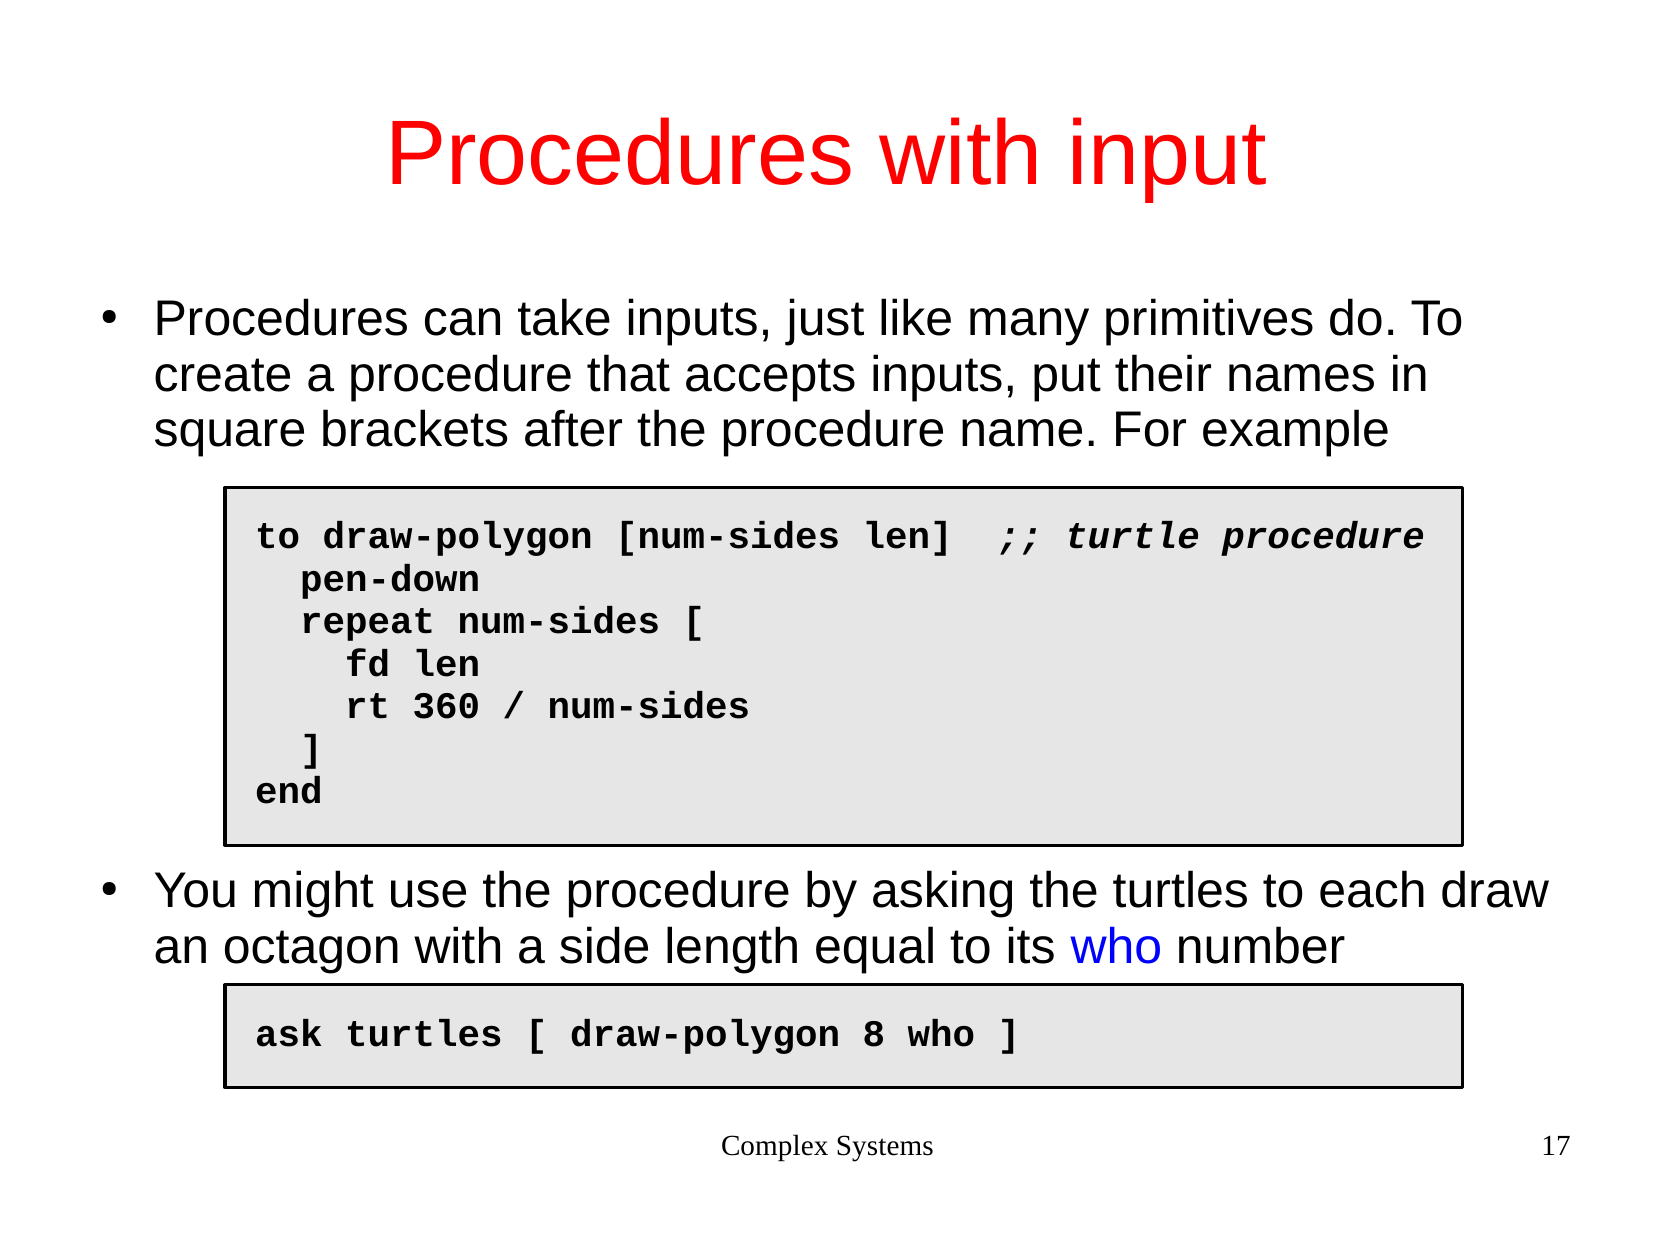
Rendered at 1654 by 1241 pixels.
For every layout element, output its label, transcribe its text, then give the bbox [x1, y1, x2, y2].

text_box ask turtles [ draw-polygon 8 who ] [225, 984, 1463, 1088]
text_box to draw-polygon [num-sides len] ;; turtle procedure pen-down repeat num-sides [ fd len rt 360 / num-sides ] end [225, 487, 1463, 846]
title Procedures with input [82, 49, 1571, 257]
list Procedures can take inputs, just like many primitives do. To create a procedure that accepts inputs, put their names in square brackets after the procedure name. For example You might use the procedure by asking the turtles to each draw an octagon with a side length equal to its who number [82, 290, 1571, 1109]
